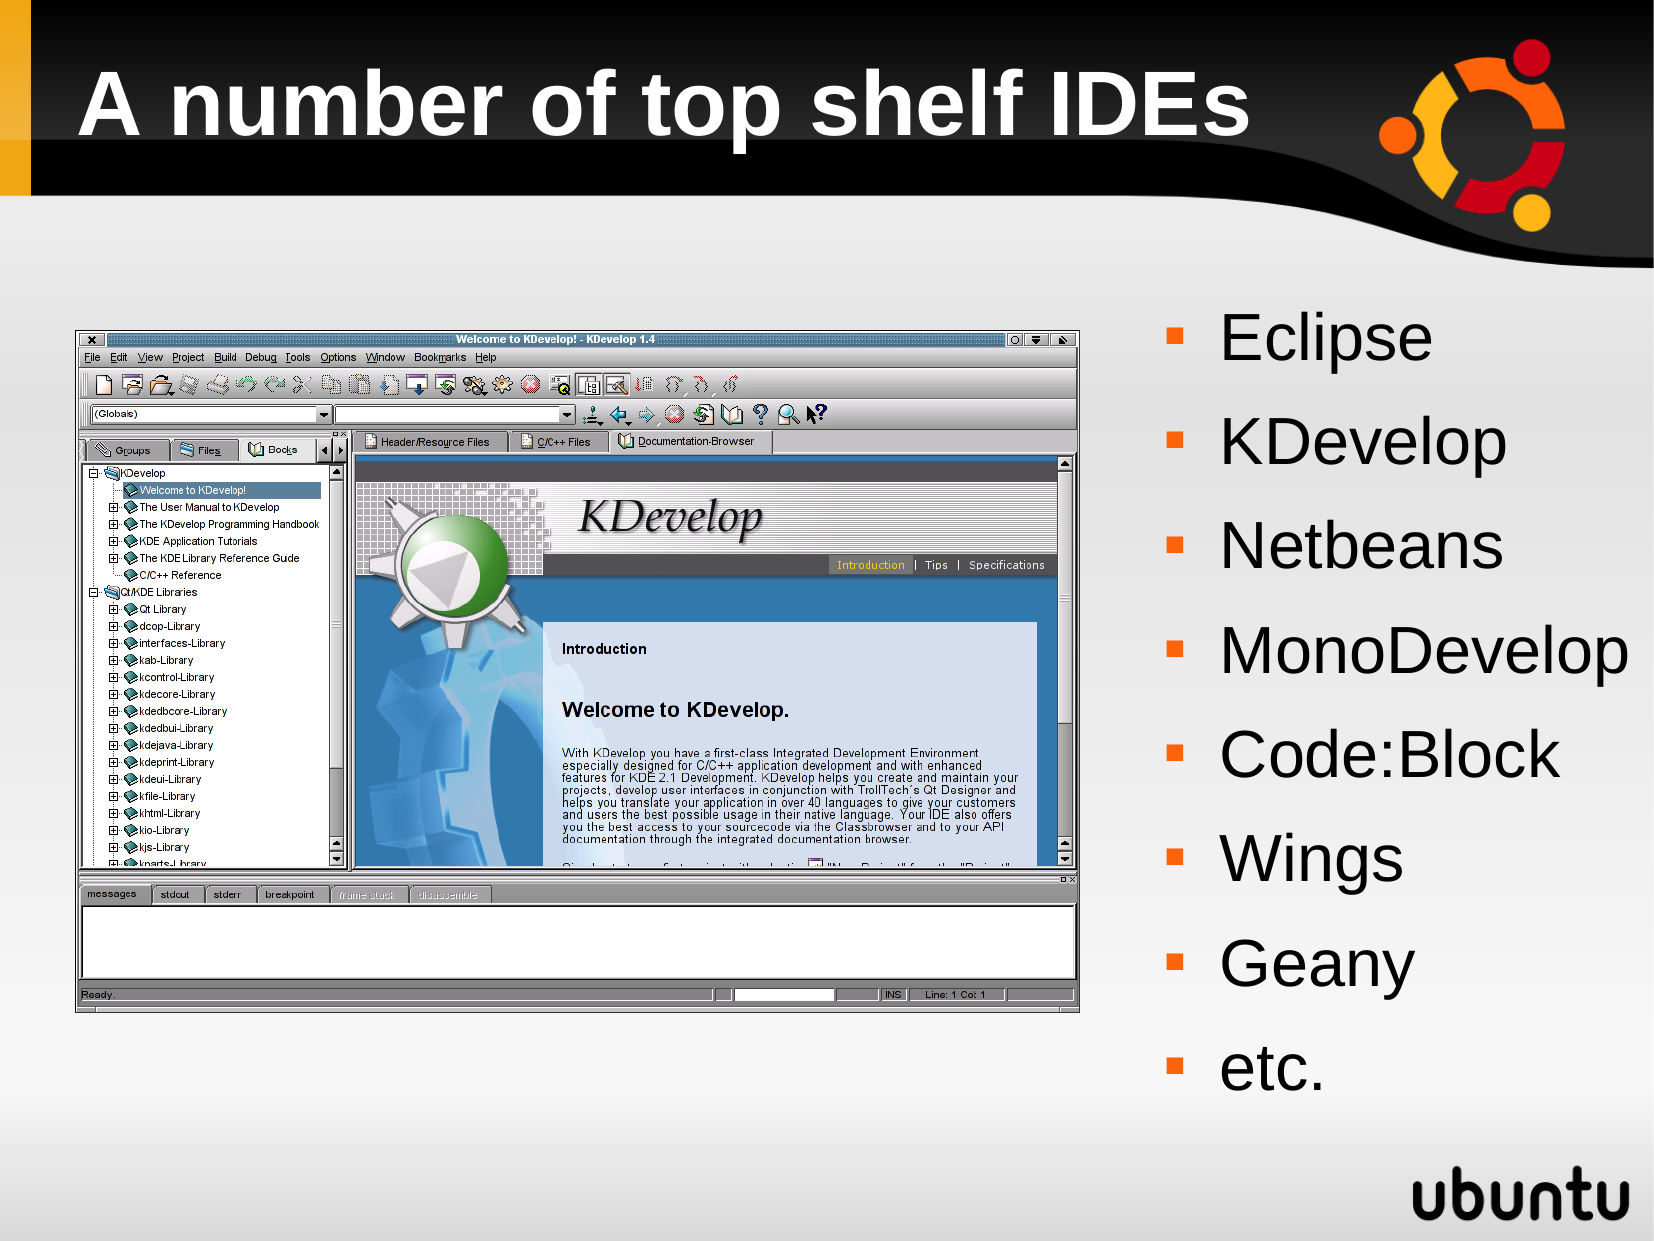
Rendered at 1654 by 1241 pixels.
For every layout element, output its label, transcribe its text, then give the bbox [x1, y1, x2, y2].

title A number of top shelf IDEs [76, 0, 1565, 208]
picture [0, 0, 1654, 1241]
list Eclipse KDevelop Netbeans MonoDevelop Code:Block Wings Geany etc. [1148, 300, 1654, 1119]
